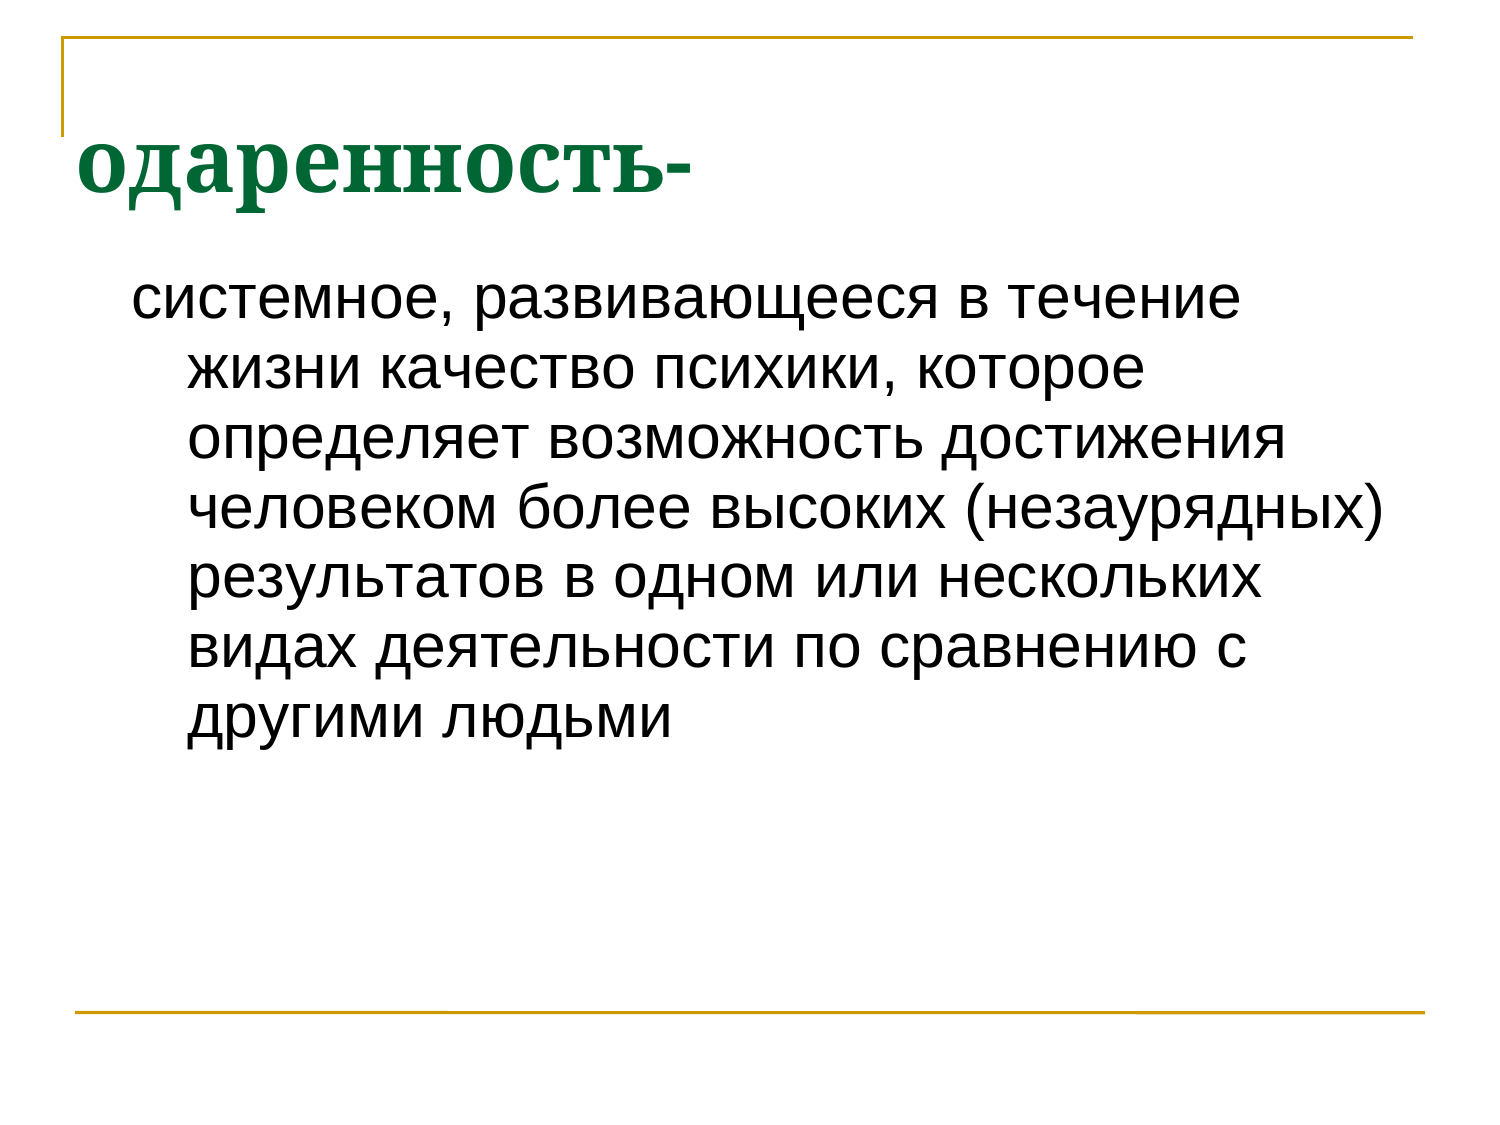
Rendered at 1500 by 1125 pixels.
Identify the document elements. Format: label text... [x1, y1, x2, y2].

title одаренность- [75, 52, 1425, 262]
list системное, развивающееся в течение жизни качество психики, которое определяет возможность достижения человеком более высоких (незаурядных) результатов в одном или нескольких видах деятельности по сравнению с другими людьми [75, 262, 1425, 991]
